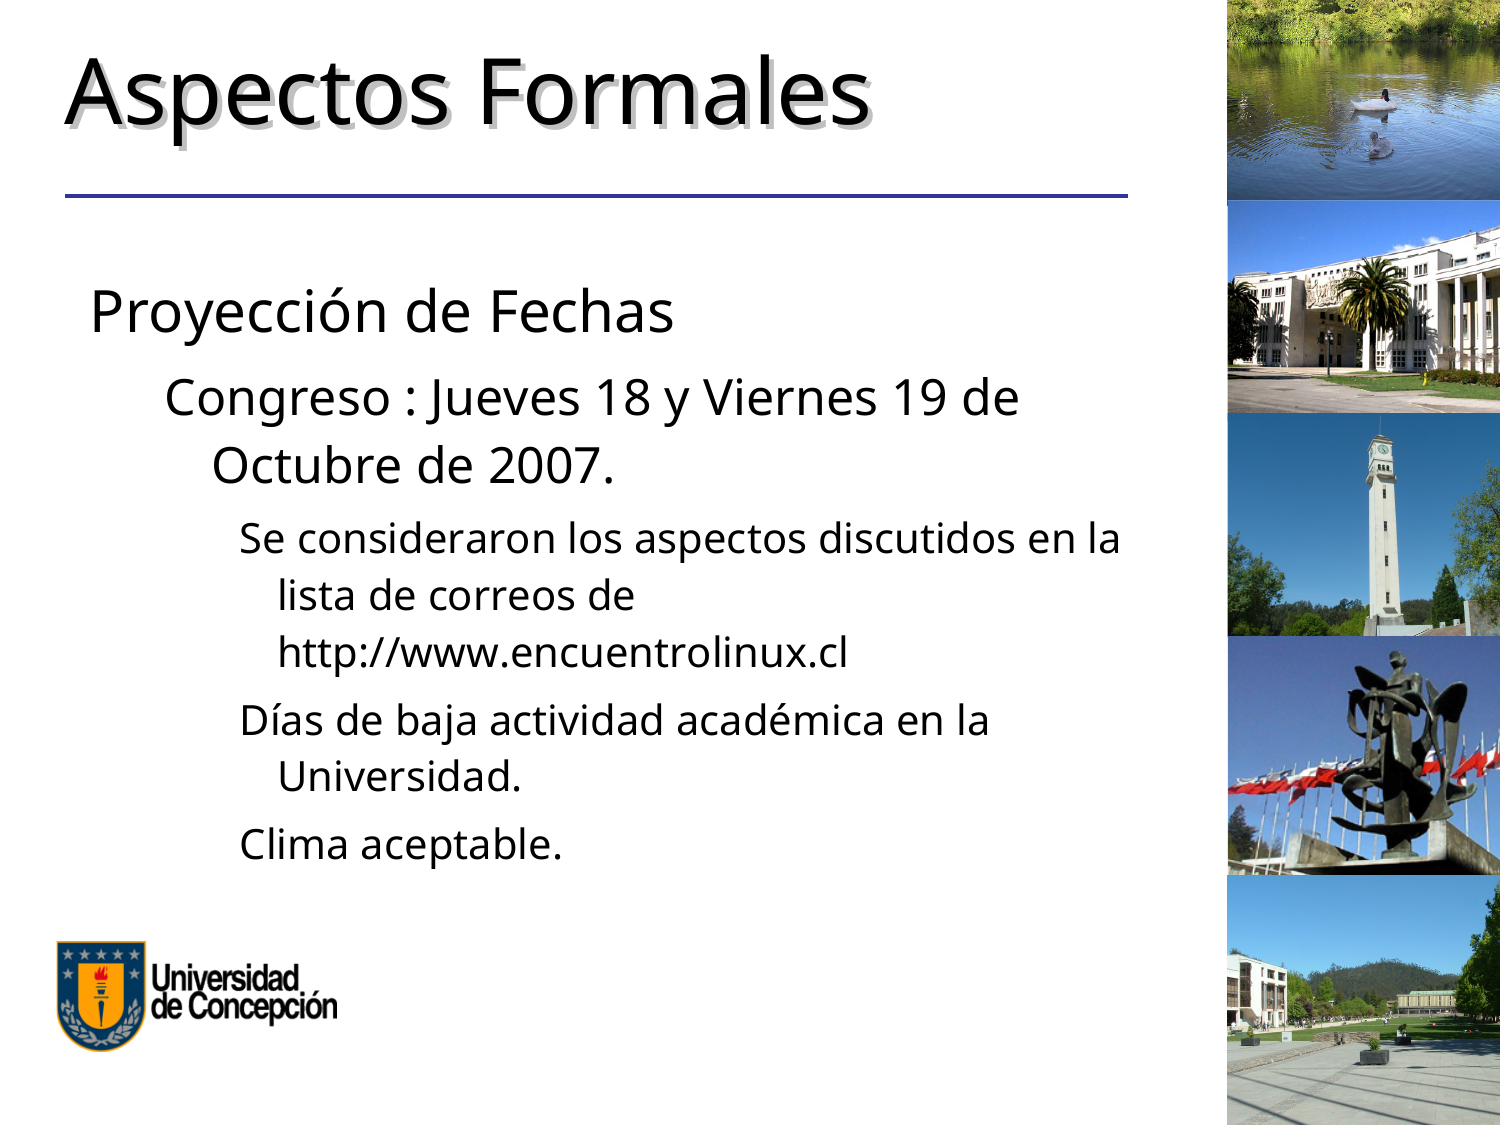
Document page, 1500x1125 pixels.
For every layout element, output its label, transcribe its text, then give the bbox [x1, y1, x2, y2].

list Proyección de Fechas Congreso : Jueves 18 y Viernes 19 de Octubre de 2007. Se consideraron los aspectos discutidos en la lista de correos de http://www.encuentrolinux.cl Días de baja actividad académica en la Universidad. Clima aceptable. [74, 262, 1223, 1006]
title Aspectos Formales [49, 0, 1223, 184]
picture [56, 941, 337, 1052]
picture [1227, 0, 1500, 1125]
